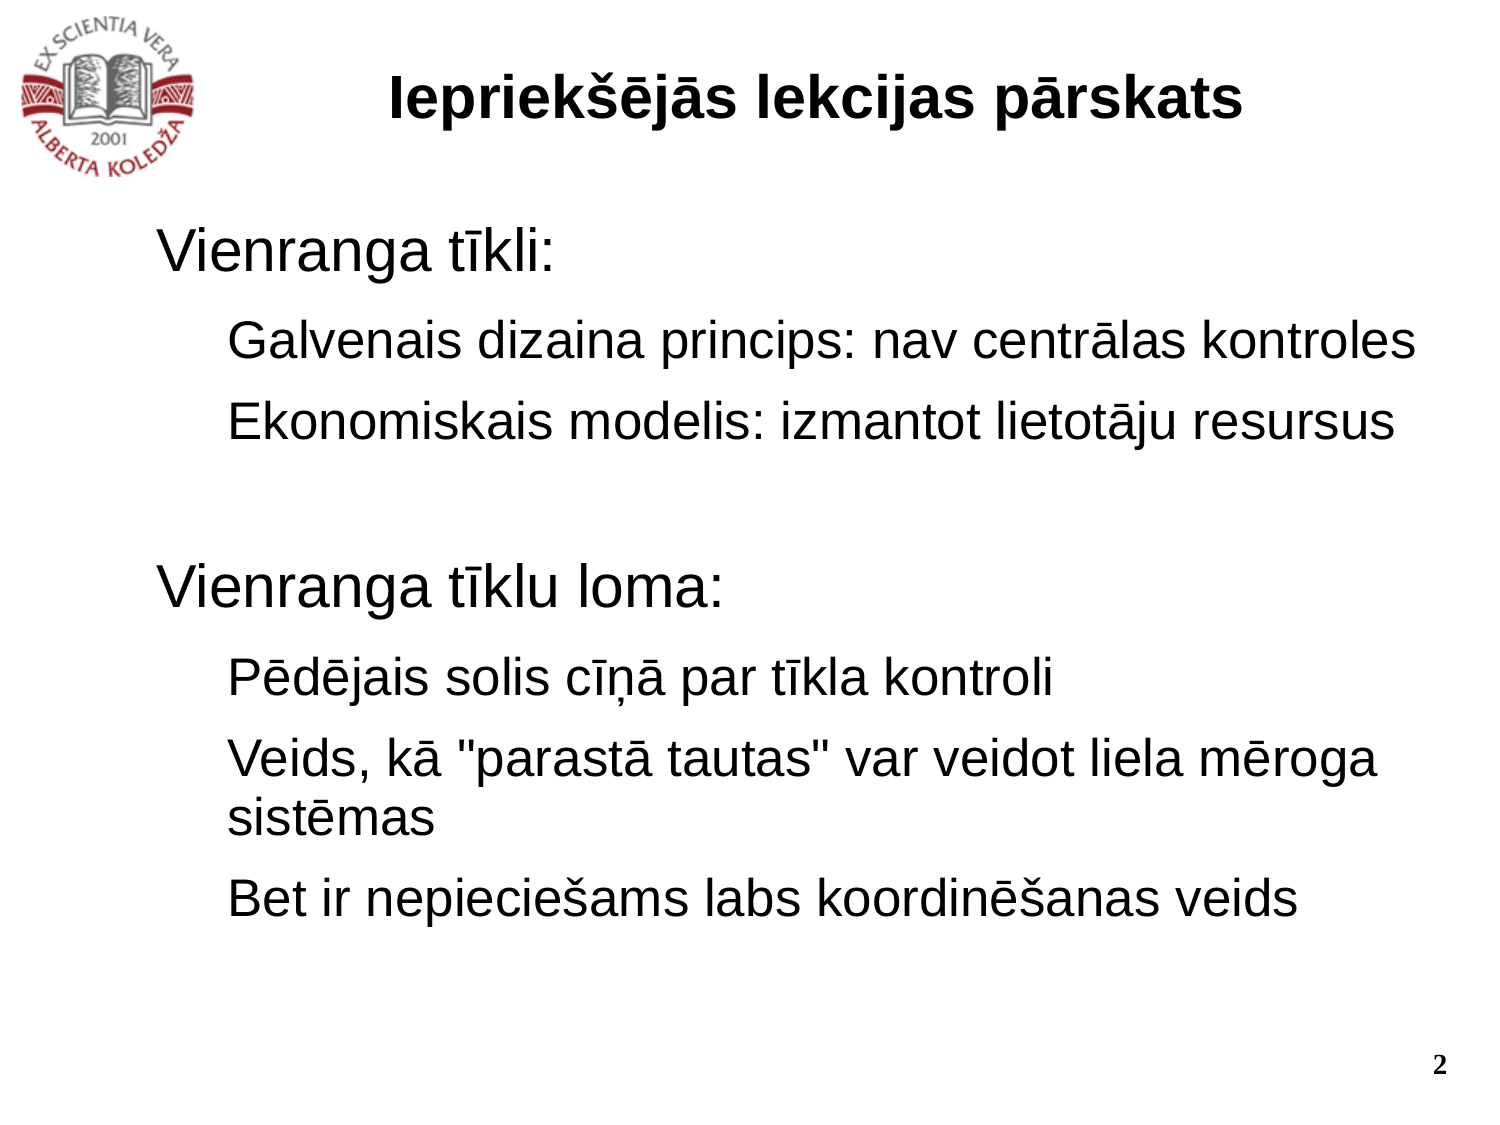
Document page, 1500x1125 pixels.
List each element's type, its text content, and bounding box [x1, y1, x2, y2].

list Vienranga tīkli: Galvenais dizaina princips: nav centrālas kontroles Ekonomiskais modelis: izmantot lietotāju resursus Vienranga tīklu loma: Pēdējais solis cīņā par tīkla kontroli Veids, kā "parastā tautas" var veidot liela mēroga sistēmas Bet ir nepieciešams labs koordinēšanas veids [85, 216, 1436, 1035]
picture [21, 16, 194, 177]
title Iepriekšējās lekcijas pārskats [187, 44, 1425, 150]
text_box <skaitlis> [1312, 1037, 1463, 1101]
